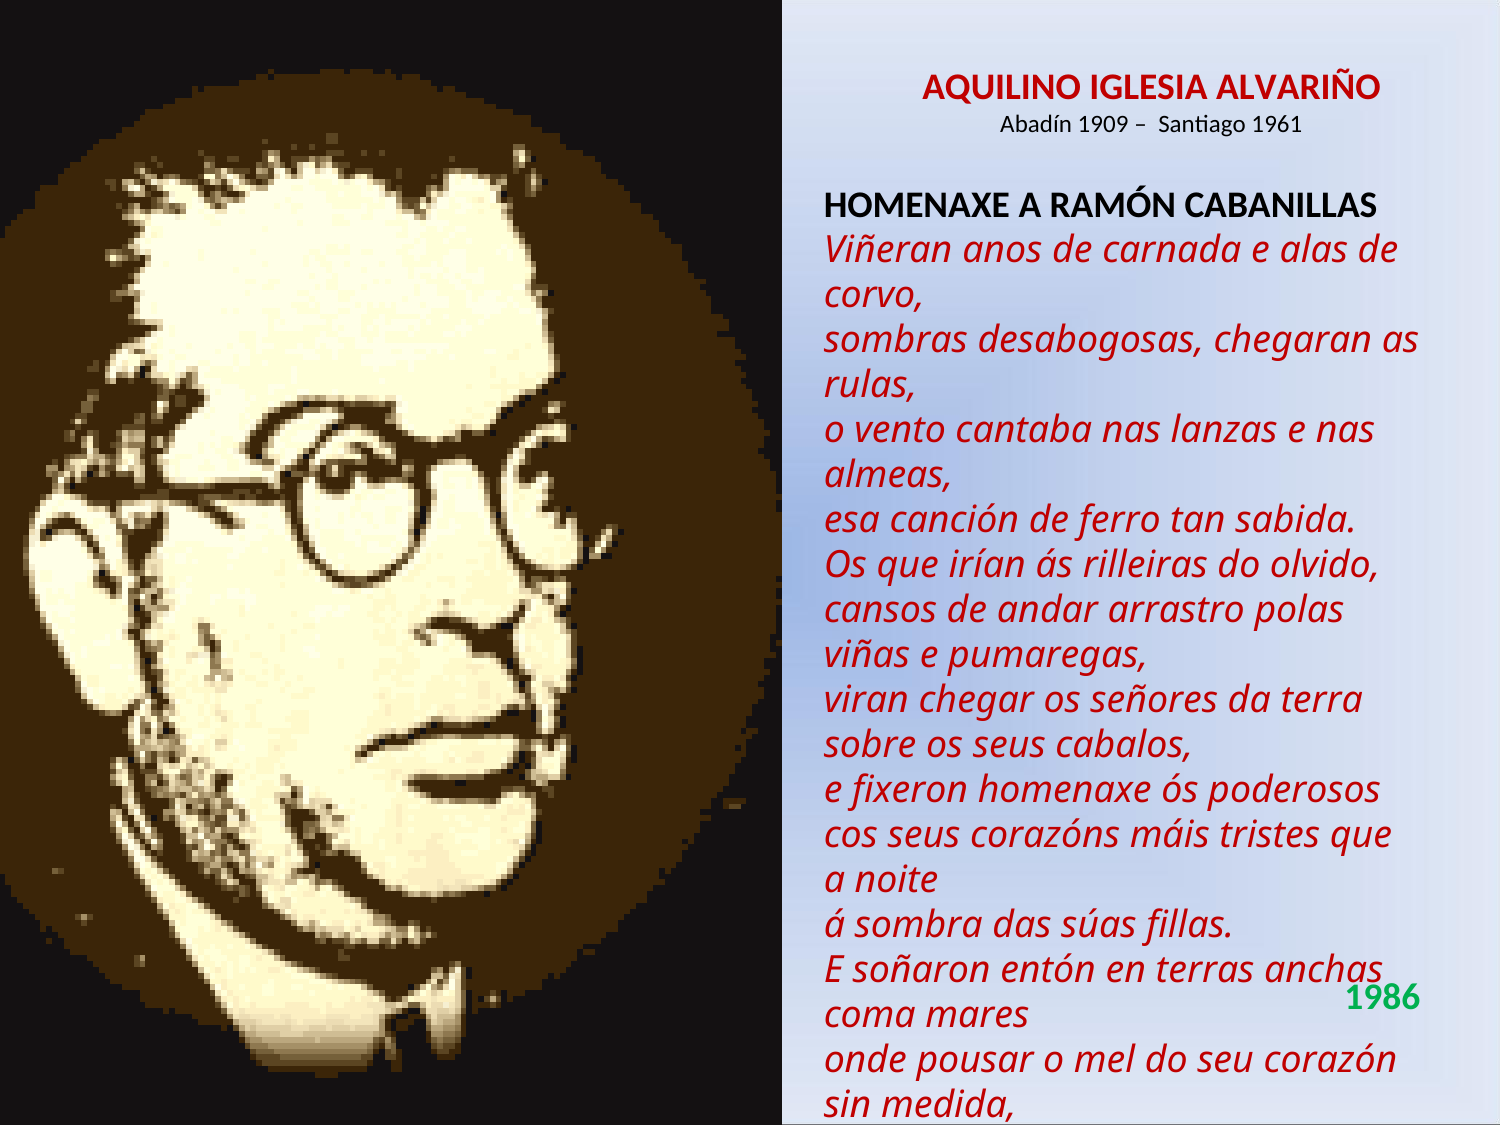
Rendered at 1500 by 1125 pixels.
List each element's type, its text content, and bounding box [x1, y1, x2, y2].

text_box AQUILINO IGLESIA ALVARIÑO Abadín 1909 – Santiago 1961 [903, 54, 1400, 146]
picture [0, 0, 1500, 1125]
text_box HOMENAXE A RAMÓN CABANILLAS Viñeran anos de carnada e alas de corvo, sombras desabogosas, chegaran as rulas, o vento cantaba nas lanzas e nas almeas, esa canción de ferro tan sabida. Os que irían ás rilleiras do olvido, cansos de andar arrastro polas viñas e pumaregas, viran chegar os señores da terra sobre os seus cabalos, e fixeron homenaxe ós poderosos cos seus corazóns máis tristes que a noite á sombra das súas fillas. E soñaron entón en terras anchas coma mares onde pousar o mel do seu corazón sin medida, e botaron negras naus á mar dos deuses, e sobre mares de cinza de orxos tristes, e sobre mares ledas de ribeiras sin conto, puxéronse de xonllos cos ollos entrabertos ós lonxes... [809, 172, 1436, 1125]
